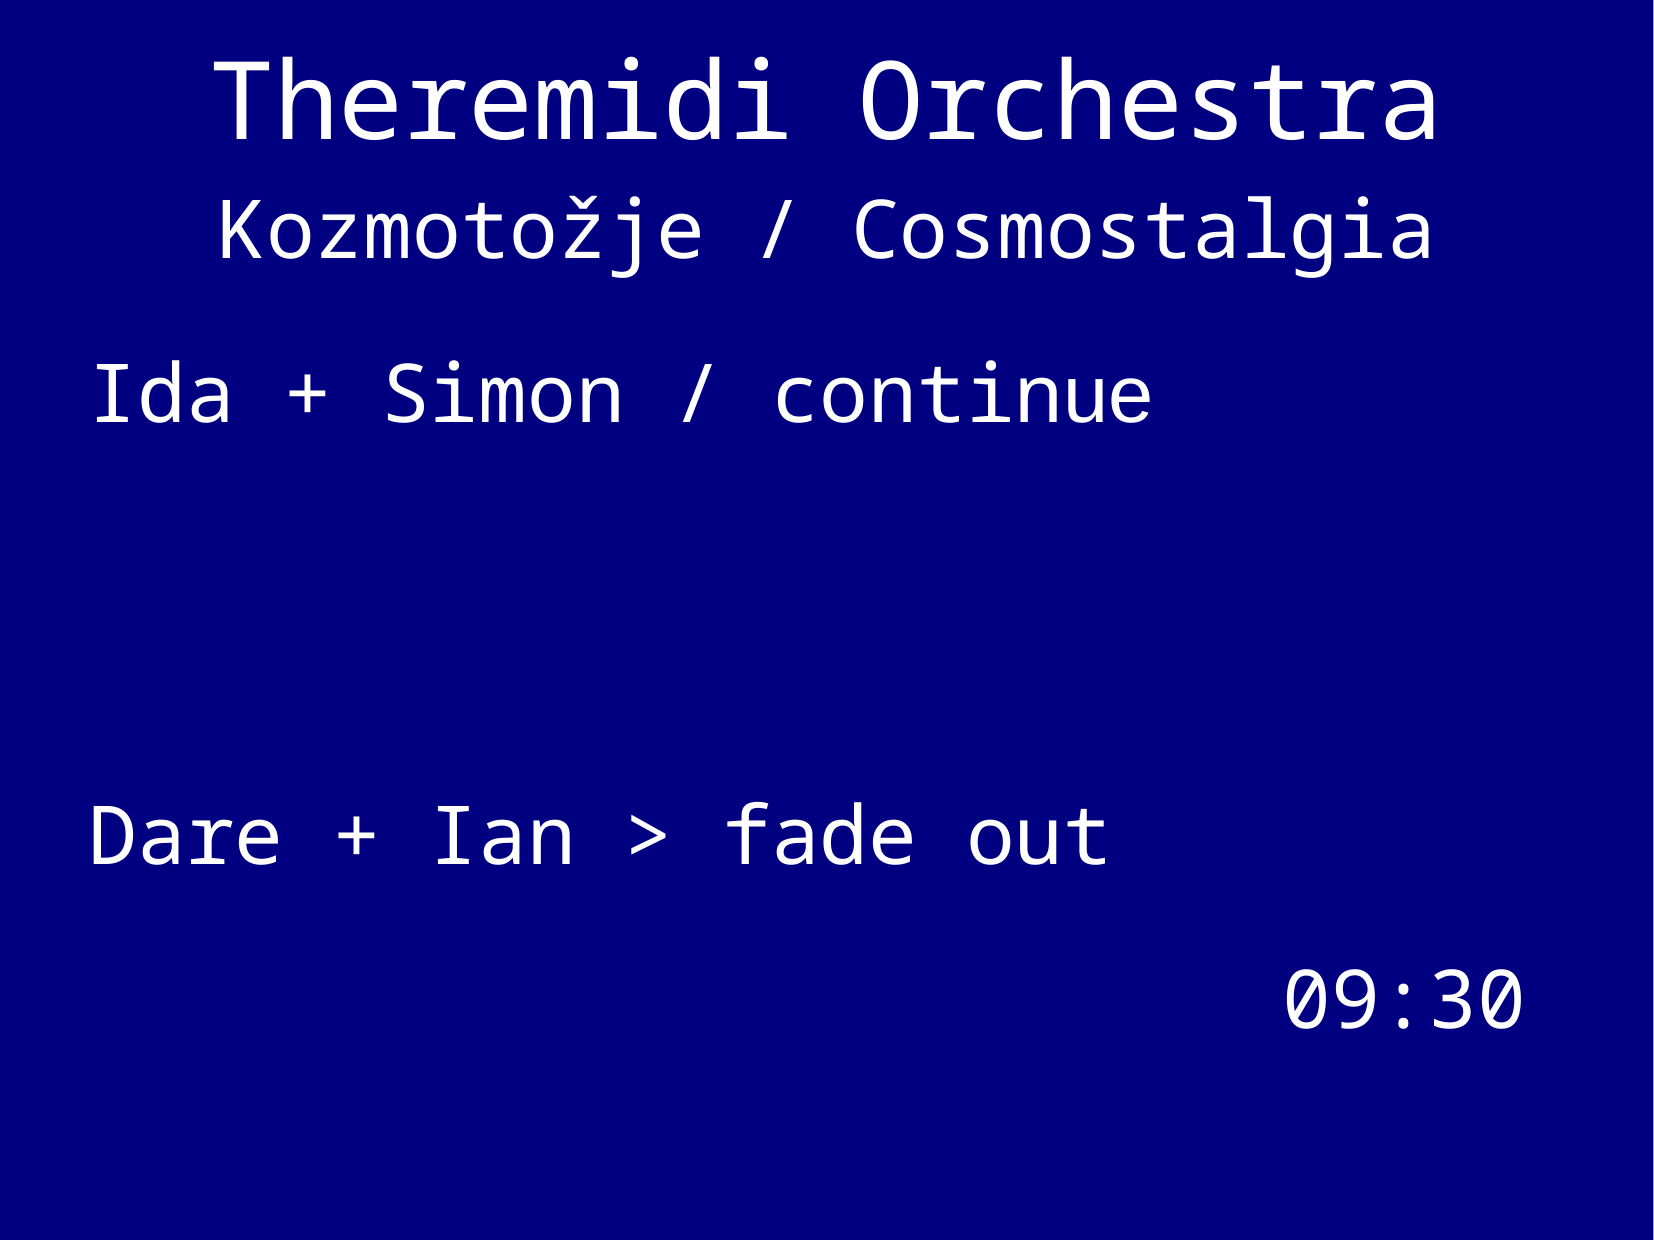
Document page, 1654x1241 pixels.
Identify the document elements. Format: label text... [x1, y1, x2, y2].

title Theremidi Orchestra Kozmotožje / Cosmostalgia [82, 49, 1571, 257]
text_box 09:30 [1282, 900, 1620, 1096]
subtitle Ida + Simon / continue Dare + Ian > fade out [88, 272, 1566, 1063]
